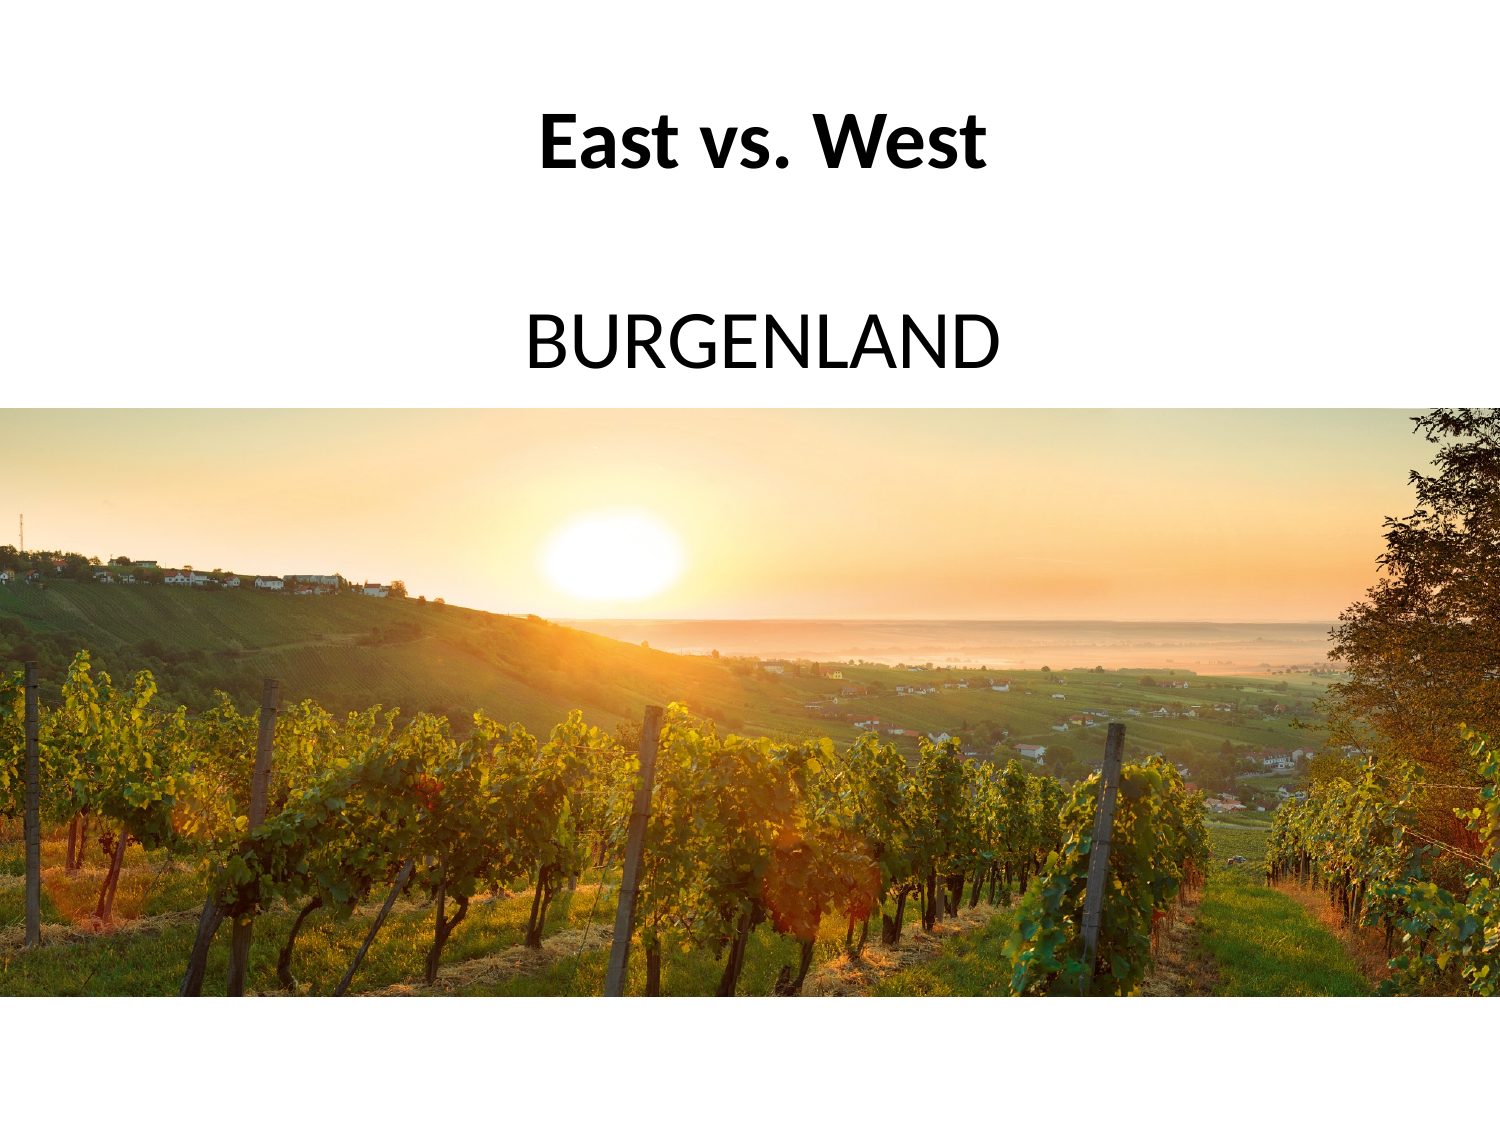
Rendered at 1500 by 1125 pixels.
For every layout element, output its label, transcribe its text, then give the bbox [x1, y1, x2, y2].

title East vs. West BURGENLAND [88, 78, 1439, 325]
picture [0, 408, 1500, 998]
